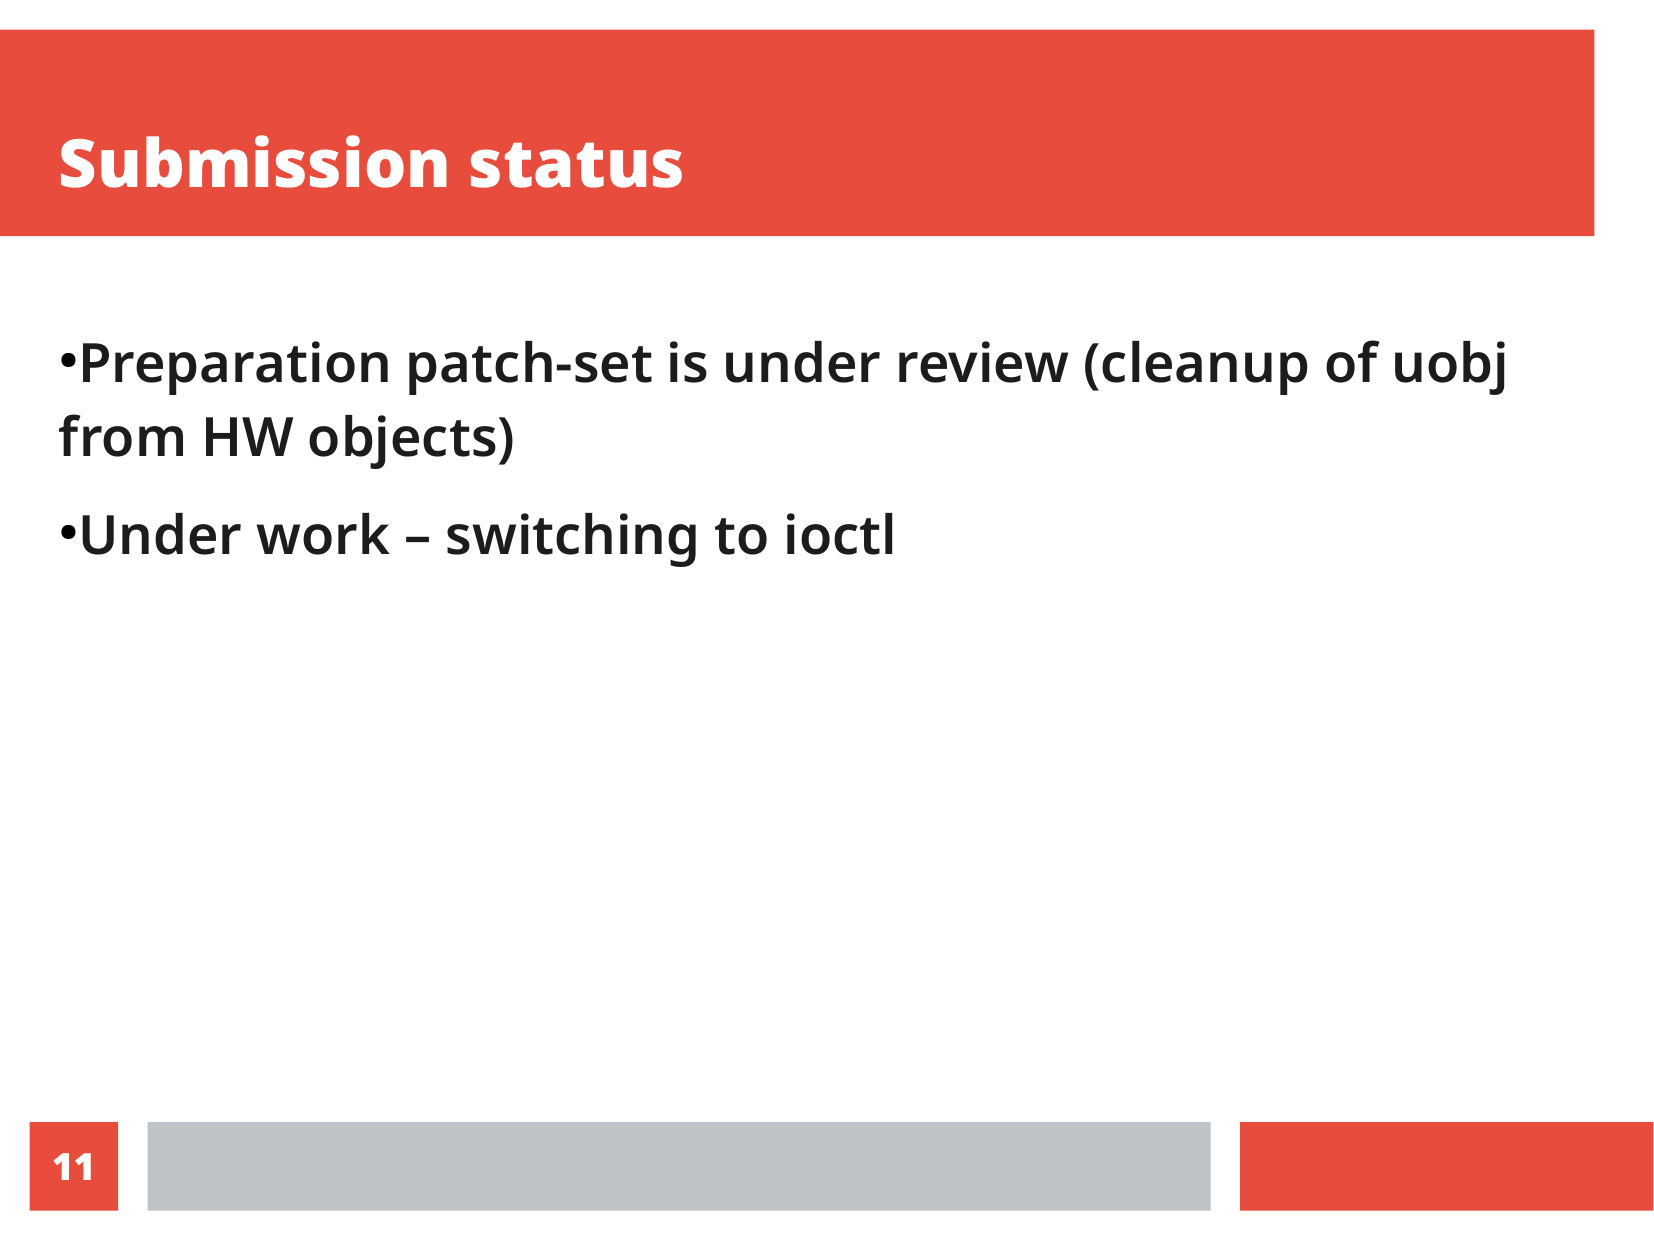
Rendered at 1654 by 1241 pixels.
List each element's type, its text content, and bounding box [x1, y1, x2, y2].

list Preparation patch-set is under review (cleanup of uobj from HW objects) Under work – switching to ioctl [59, 324, 1565, 1093]
title Submission status [59, 59, 1595, 207]
